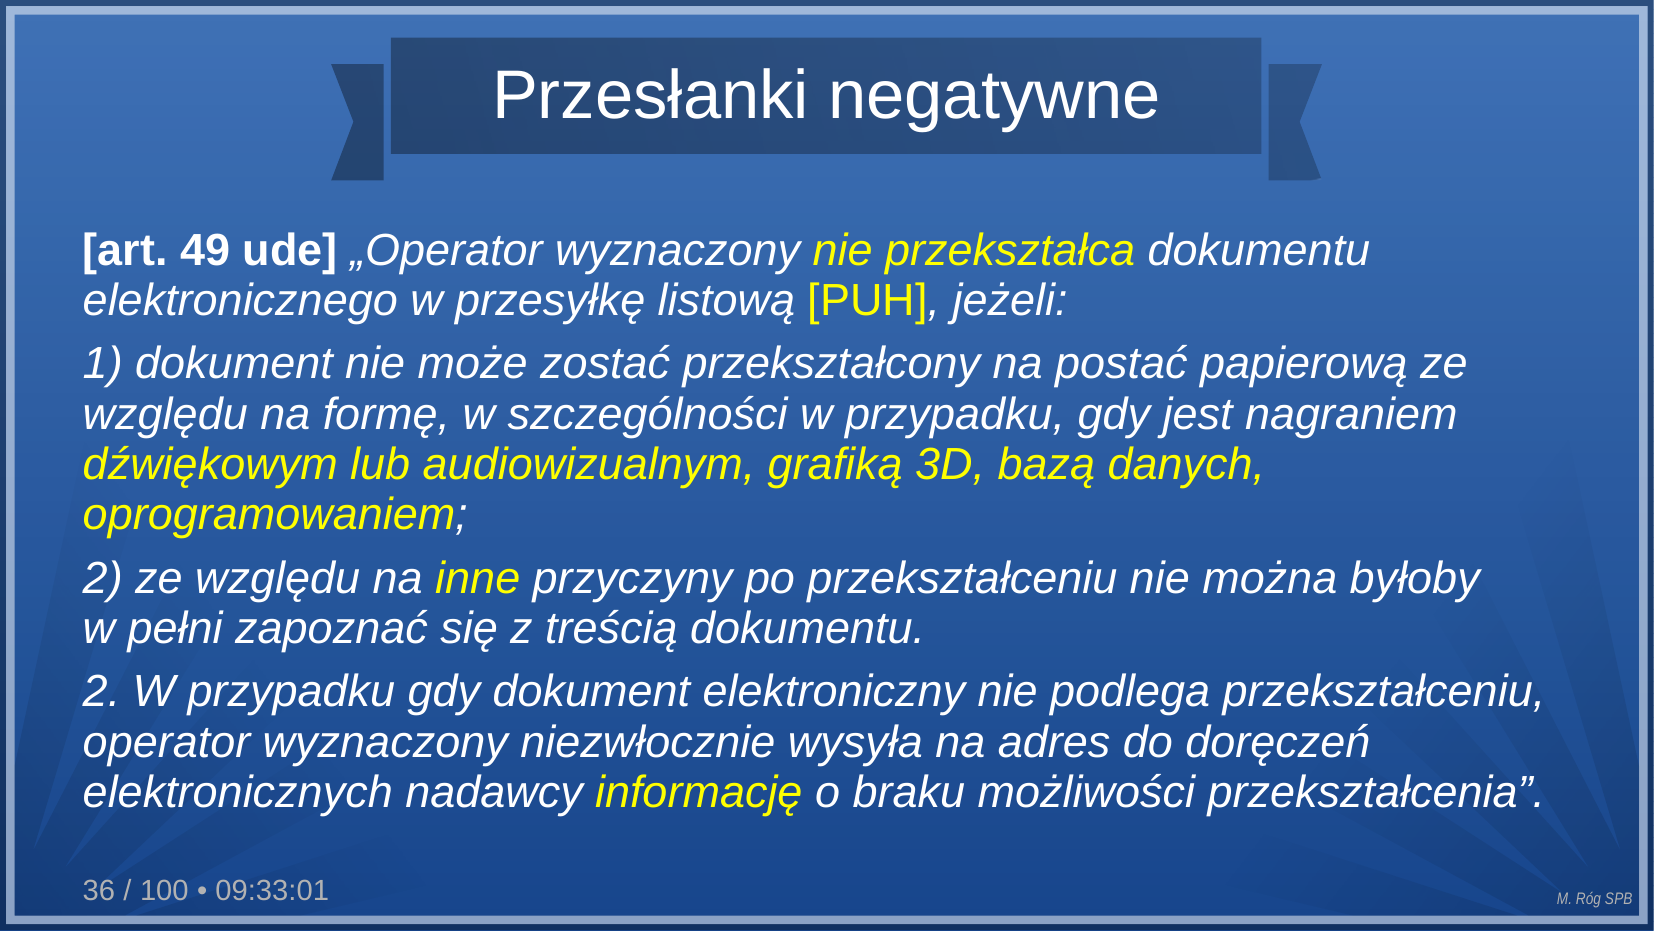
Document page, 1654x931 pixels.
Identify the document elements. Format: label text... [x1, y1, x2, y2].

list [art. 49 ude] „Operator wyznaczony nie przekształca dokumentu elektronicznego w przesyłkę listową [PUH], jeżeli: 1) dokument nie może zostać przekształcony na postać papierową ze względu na formę, w szczególności w przypadku, gdy jest nagraniem dźwiękowym lub audiowizualnym, grafiką 3D, bazą danych, oprogramowaniem; 2) ze względu na inne przyczyny po przekształceniu nie można byłoby w pełni zapoznać się z treścią dokumentu. 2. W przypadku gdy dokument elektroniczny nie podlega przekształceniu, operator wyznaczony niezwłocznie wysyła na adres do doręczeń elektronicznych nadawcy informację o braku możliwości przekształcenia”. [82, 224, 1571, 848]
title Przesłanki negatywne [389, 35, 1264, 154]
